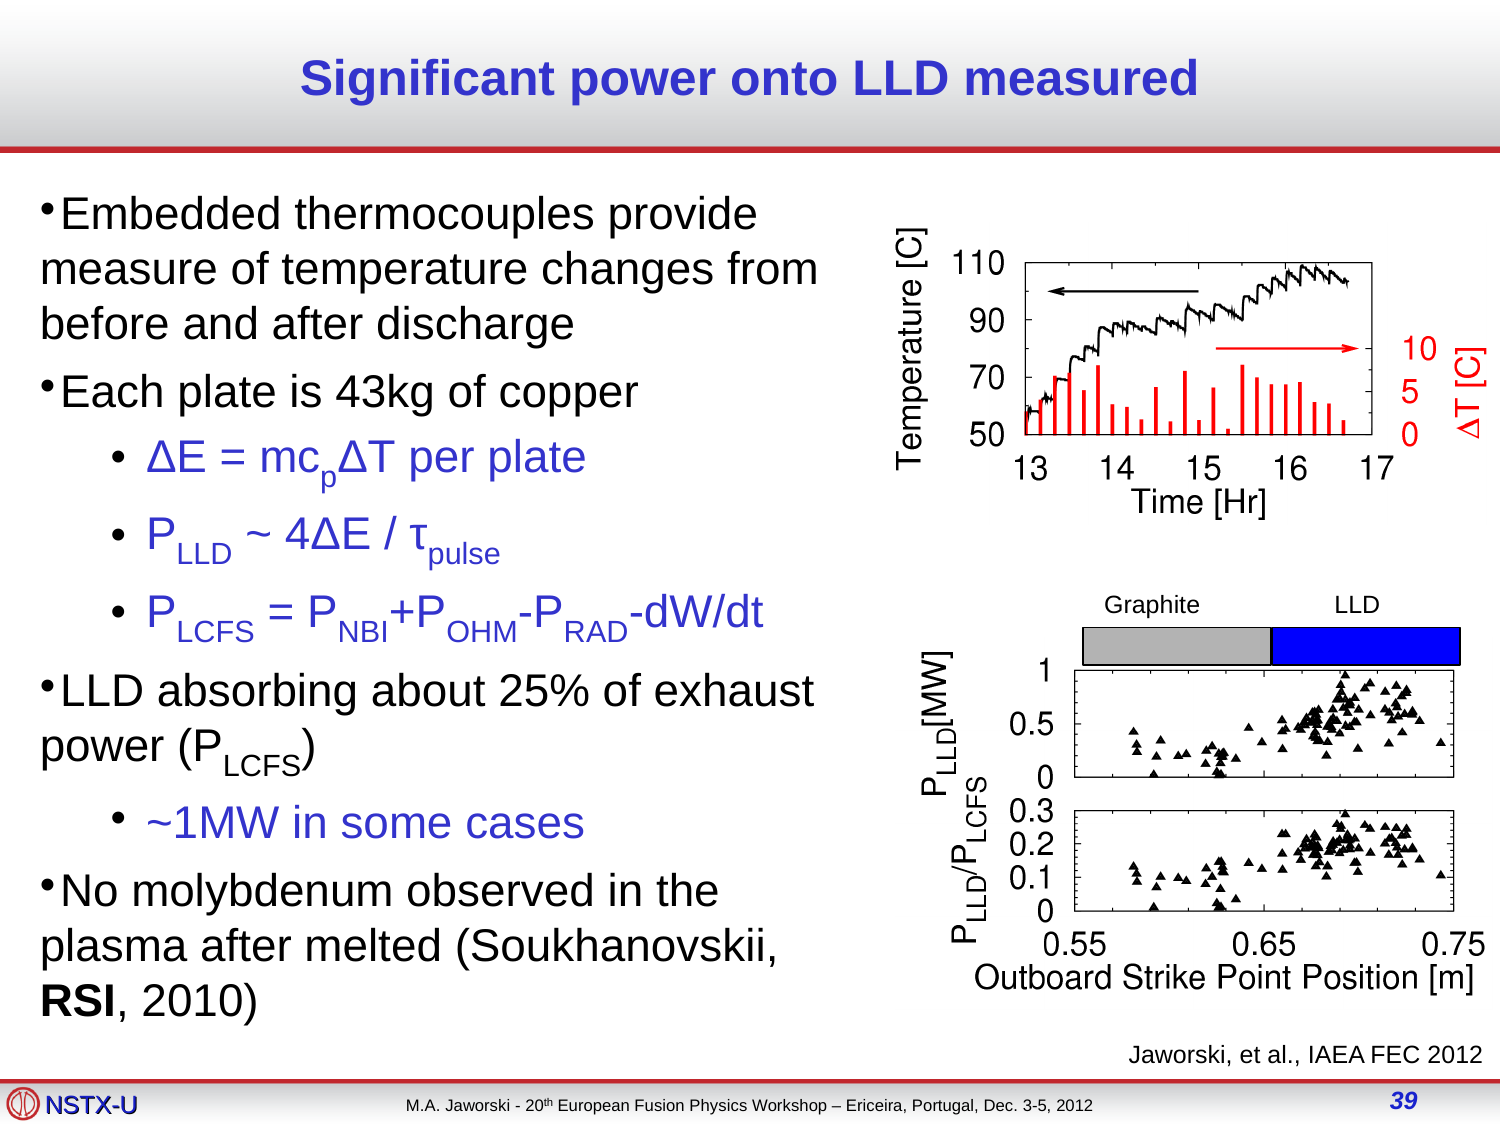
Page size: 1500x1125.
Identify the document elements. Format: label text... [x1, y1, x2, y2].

text_box [1272, 628, 1460, 665]
text_box [1083, 627, 1271, 665]
list Embedded thermocouples provide measure of temperature changes from before and after discharge Each plate is 43kg of copper ΔE = mcpΔT per plate PLLD ~ 4ΔE / τpulse PLCFS = PNBI+POHM-PRAD-dW/dt LLD absorbing about 25% of exhaust power (PLCFS) ~1MW in some cases No molybdenum observed in the plasma after melted (Soukhanovskii, RSI, 2010) [24, 176, 863, 1064]
text_box Graphite [1089, 580, 1216, 623]
text_box Jaworski, et al., IAEA FEC 2012 [1113, 1030, 1499, 1073]
picture [895, 637, 1498, 1015]
picture [890, 222, 1493, 526]
title Significant power onto LLD measured [0, 0, 1500, 158]
text_box LLD [1319, 580, 1396, 623]
text_box 39 [1374, 1076, 1500, 1124]
